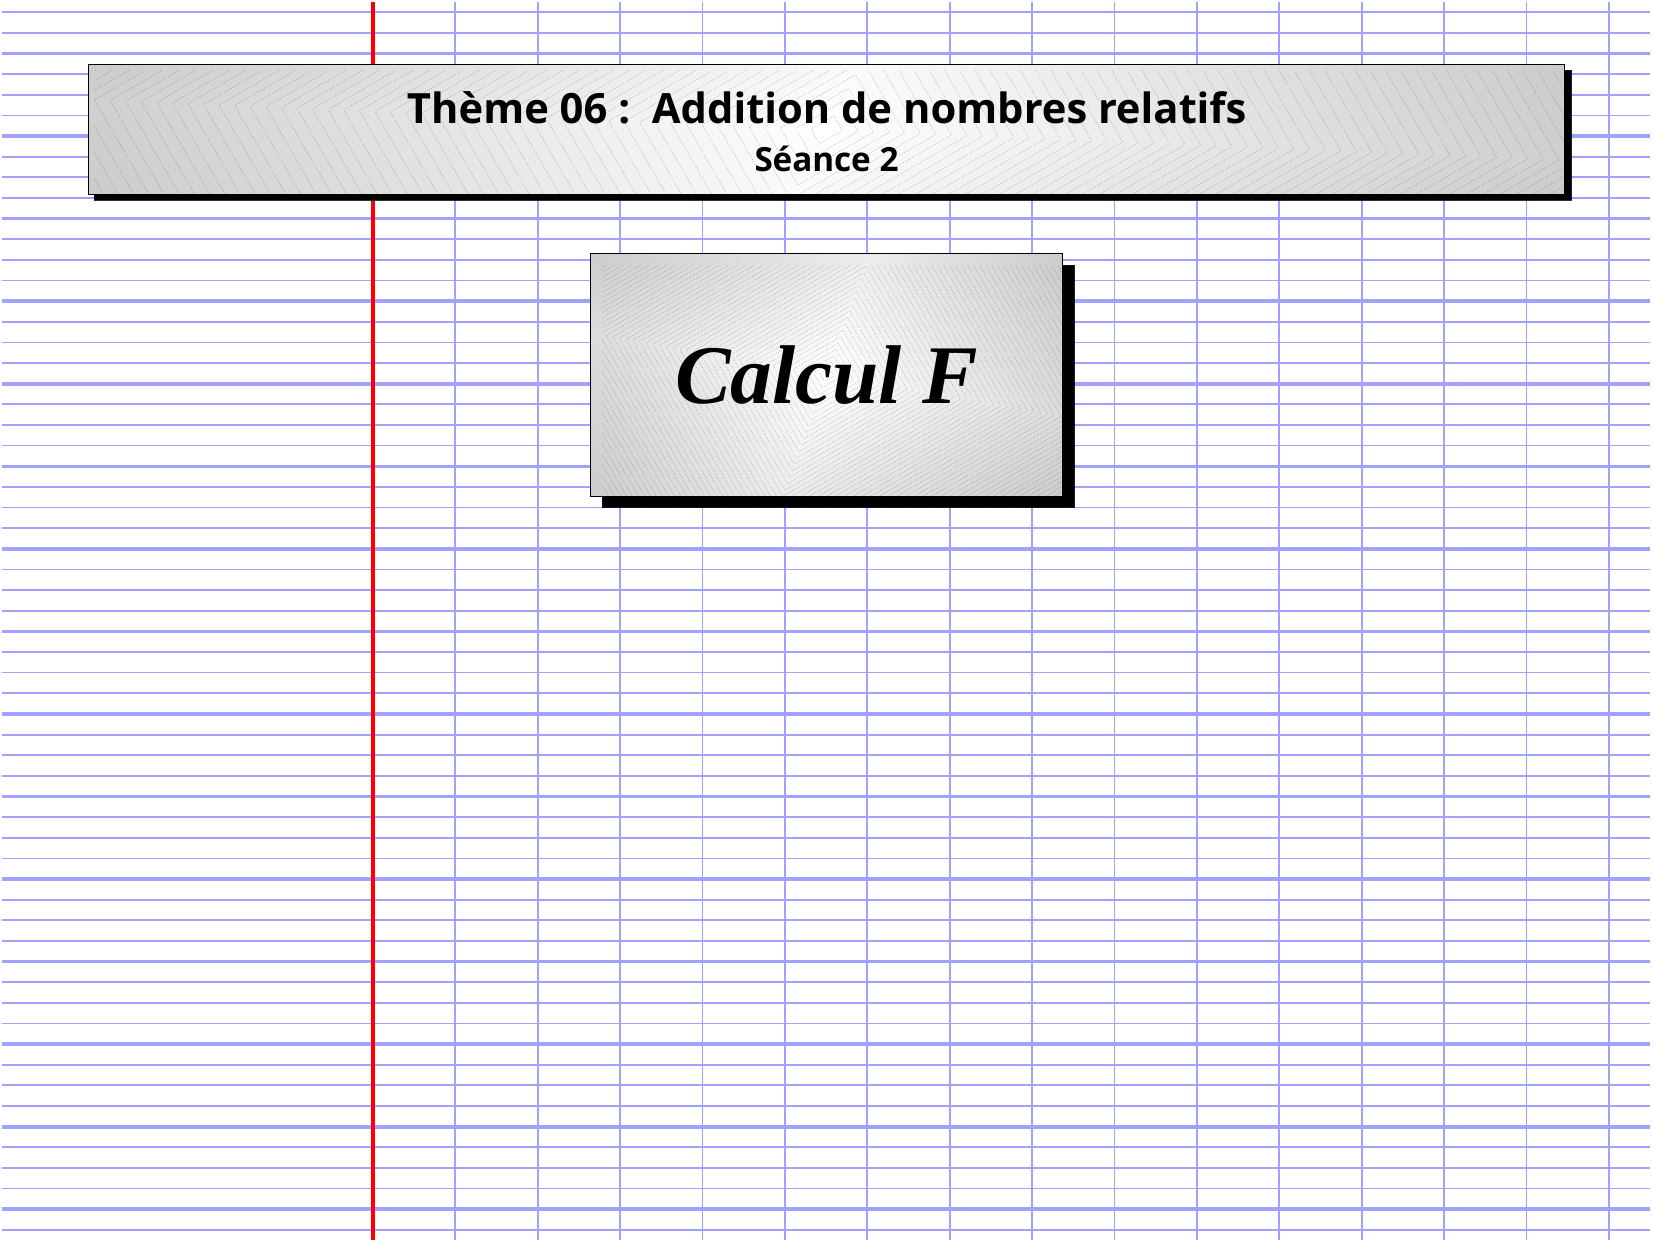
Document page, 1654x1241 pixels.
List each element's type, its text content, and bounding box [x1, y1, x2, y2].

text_box Thème 06 : Addition de nombres relatifs Séance 2 [88, 64, 1565, 195]
picture [0, 0, 1654, 1241]
text_box Calcul F [590, 253, 1063, 497]
